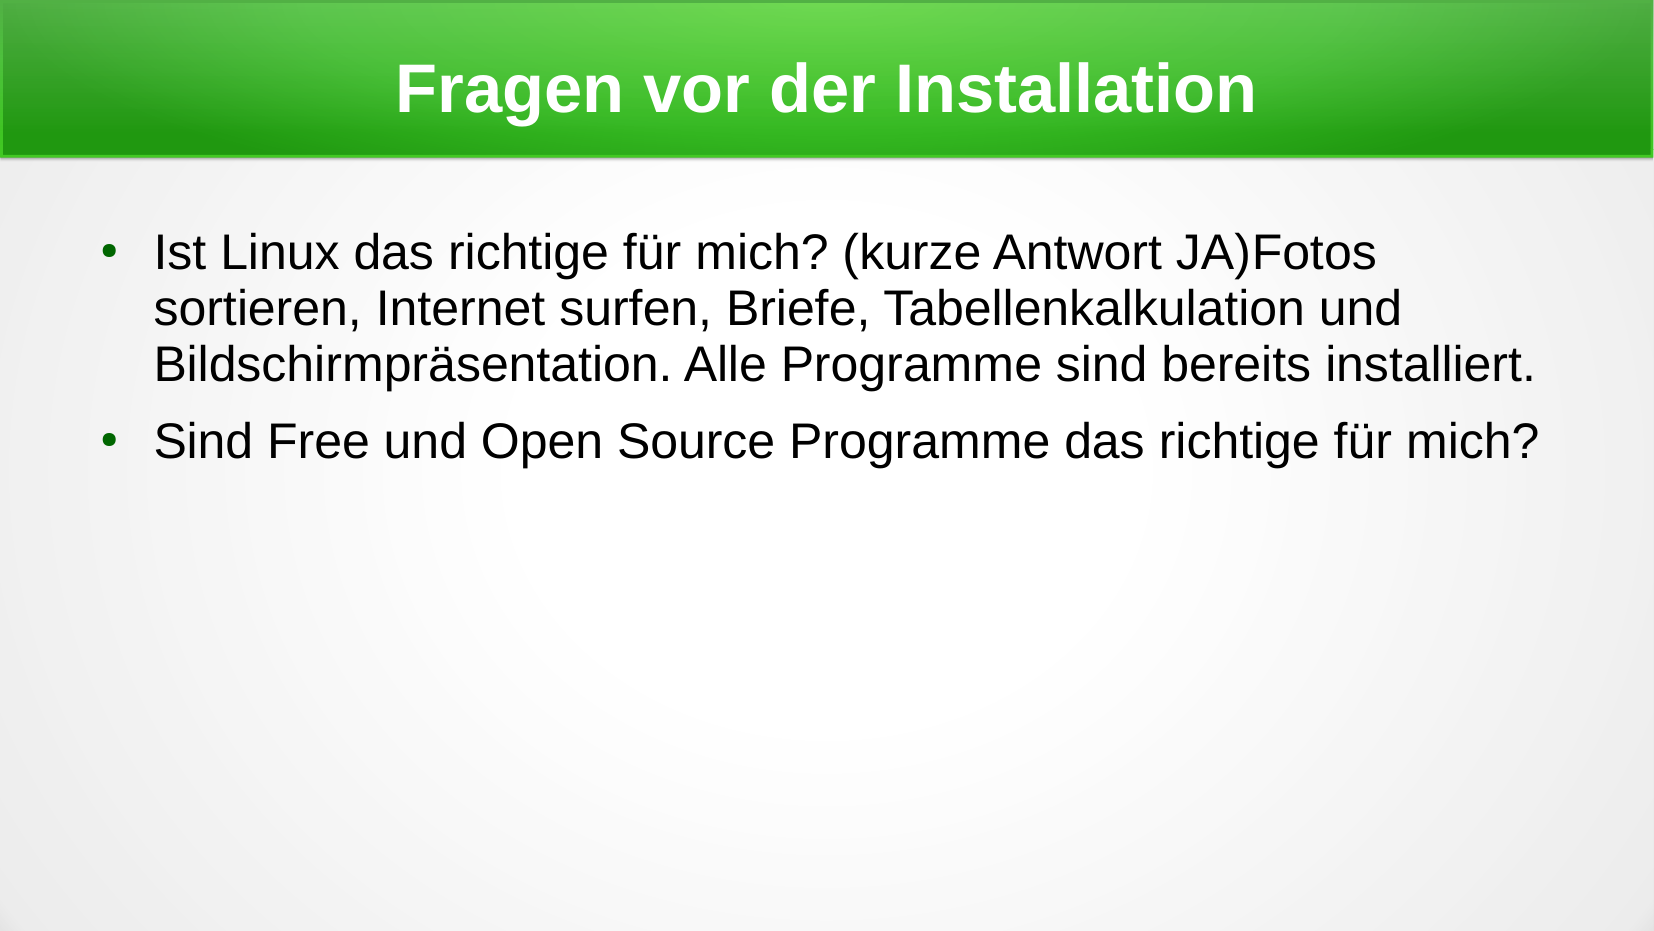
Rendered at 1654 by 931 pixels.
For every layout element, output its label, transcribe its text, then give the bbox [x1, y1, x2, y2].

title Fragen vor der Installation [82, 35, 1571, 142]
list Ist Linux das richtige für mich? (kurze Antwort JA)Fotos sortieren, Internet surfen, Briefe, Tabellenkalkulation und Bildschirmpräsentation. Alle Programme sind bereits installiert. Sind Free und Open Source Programme das richtige für mich? [82, 224, 1571, 764]
